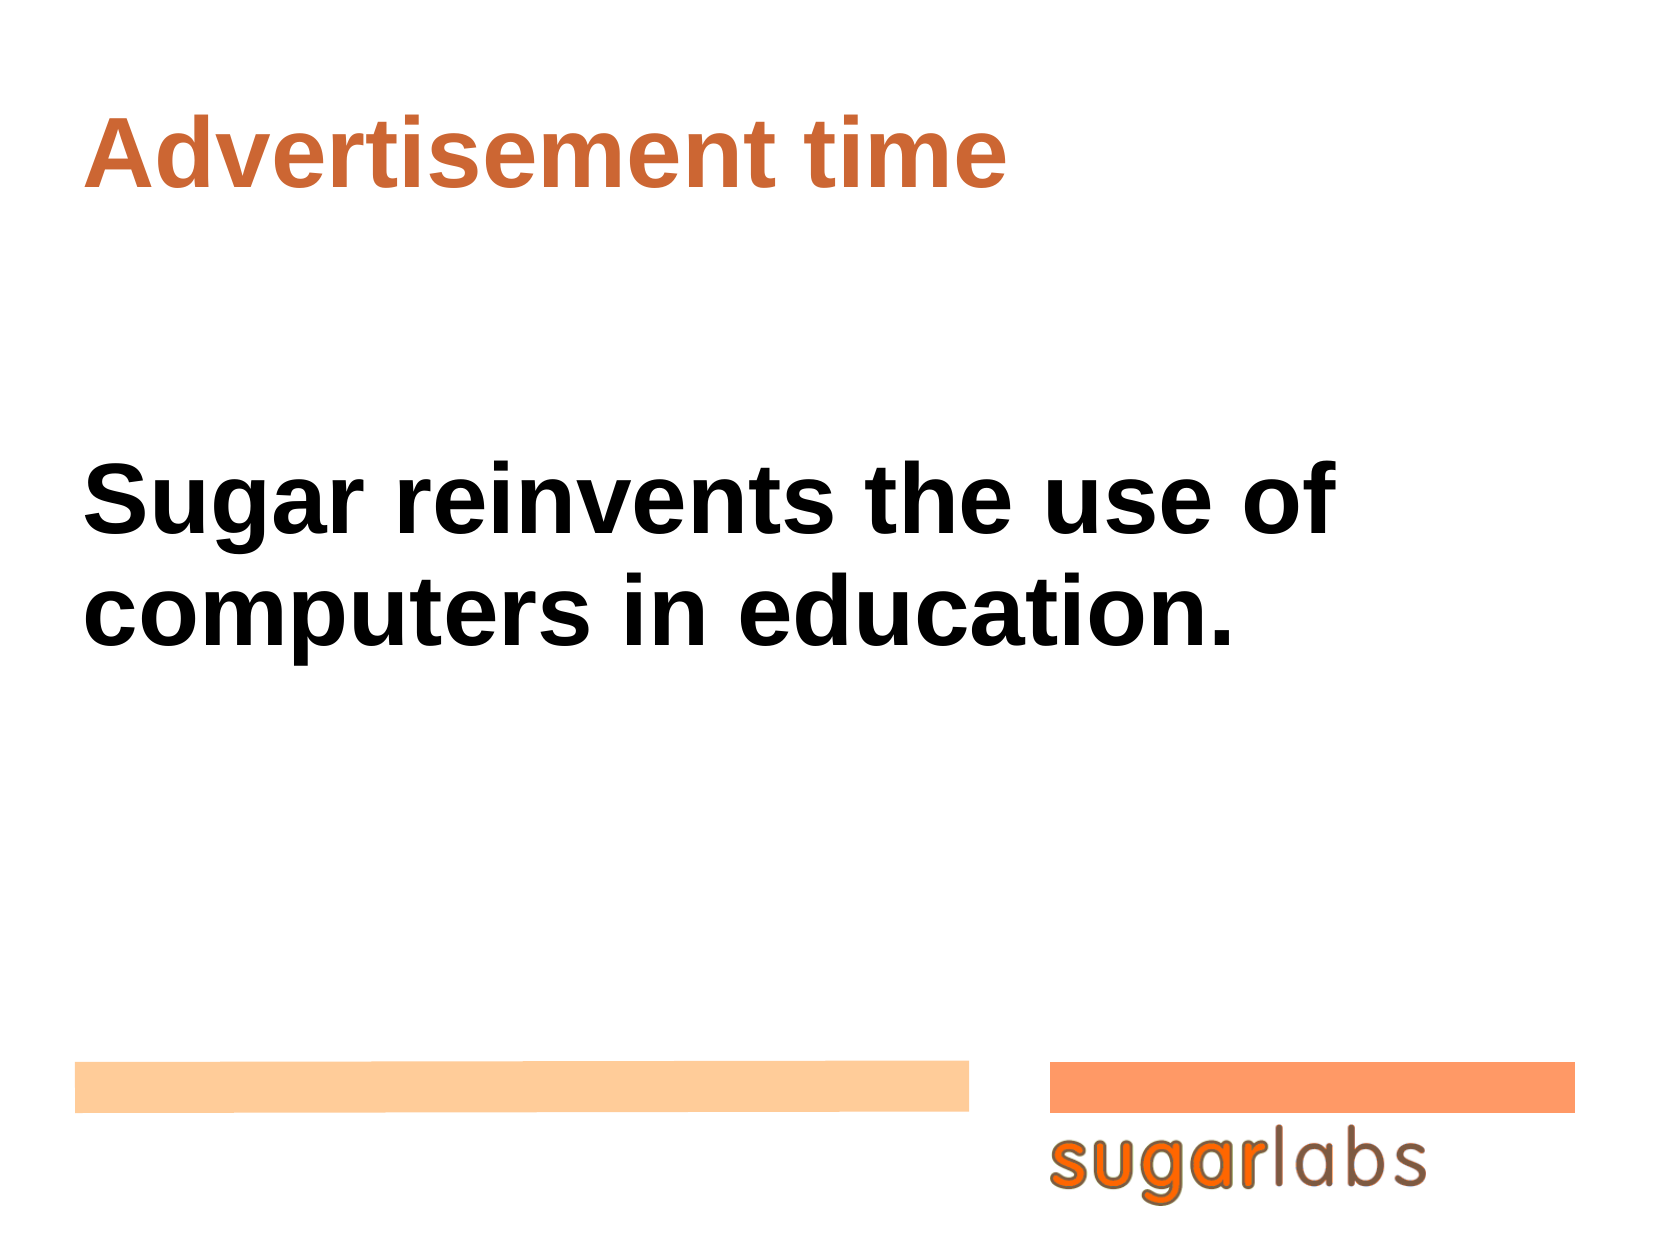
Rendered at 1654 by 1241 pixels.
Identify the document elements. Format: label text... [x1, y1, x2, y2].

title Sugar reinvents the use of computers in education. [82, 425, 1571, 684]
title Advertisement time [82, 49, 1571, 257]
picture [1050, 1124, 1426, 1206]
